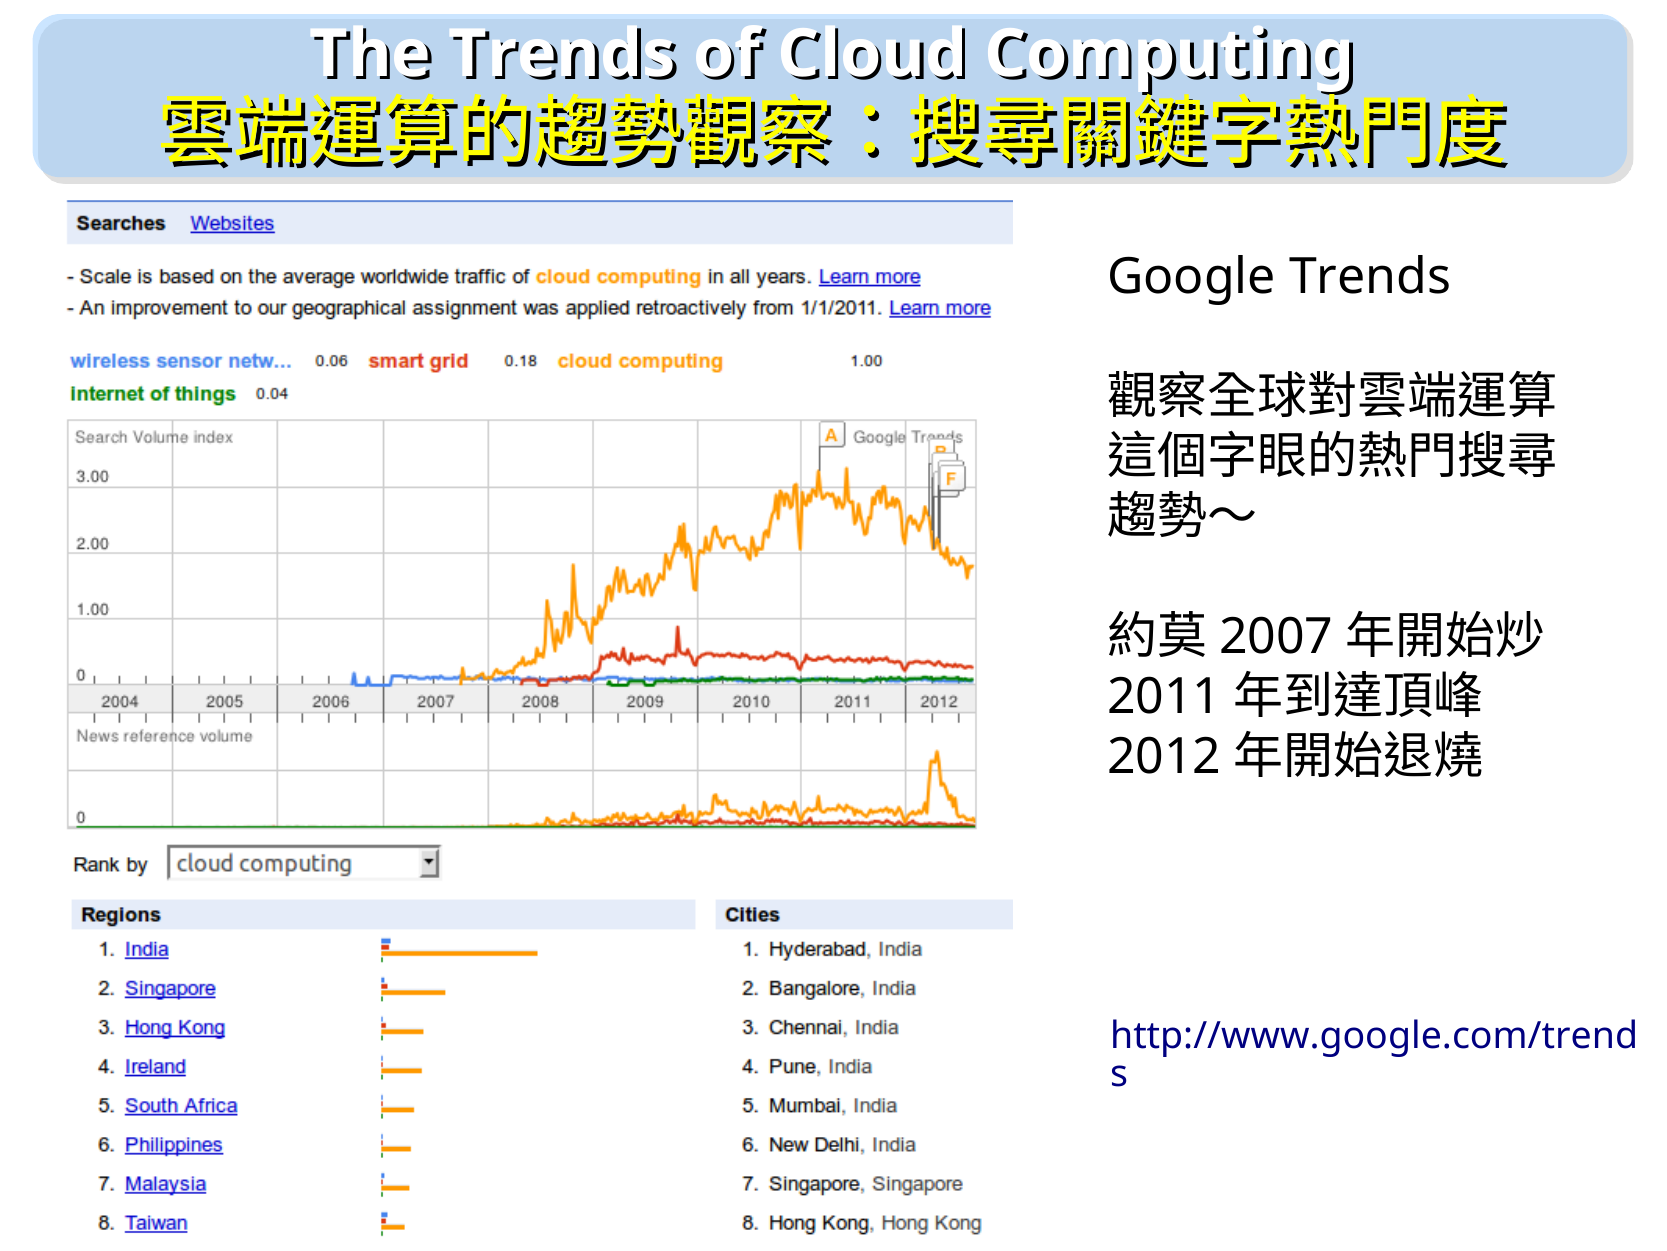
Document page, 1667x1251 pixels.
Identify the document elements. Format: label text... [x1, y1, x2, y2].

text_box Google Trends 觀察全球對雲端運算這個字眼的熱門搜尋趨勢～ 約莫2007年開始炒 2011年到達頂峰 2012年開始退燒 [1092, 236, 1595, 792]
picture [47, 194, 1013, 1244]
text_box http://www.google.com/trends [1095, 1003, 1654, 1064]
title The Trends of Cloud Computing 雲端運算的趨勢觀察：搜尋關鍵字熱門度 [0, 16, 1665, 175]
